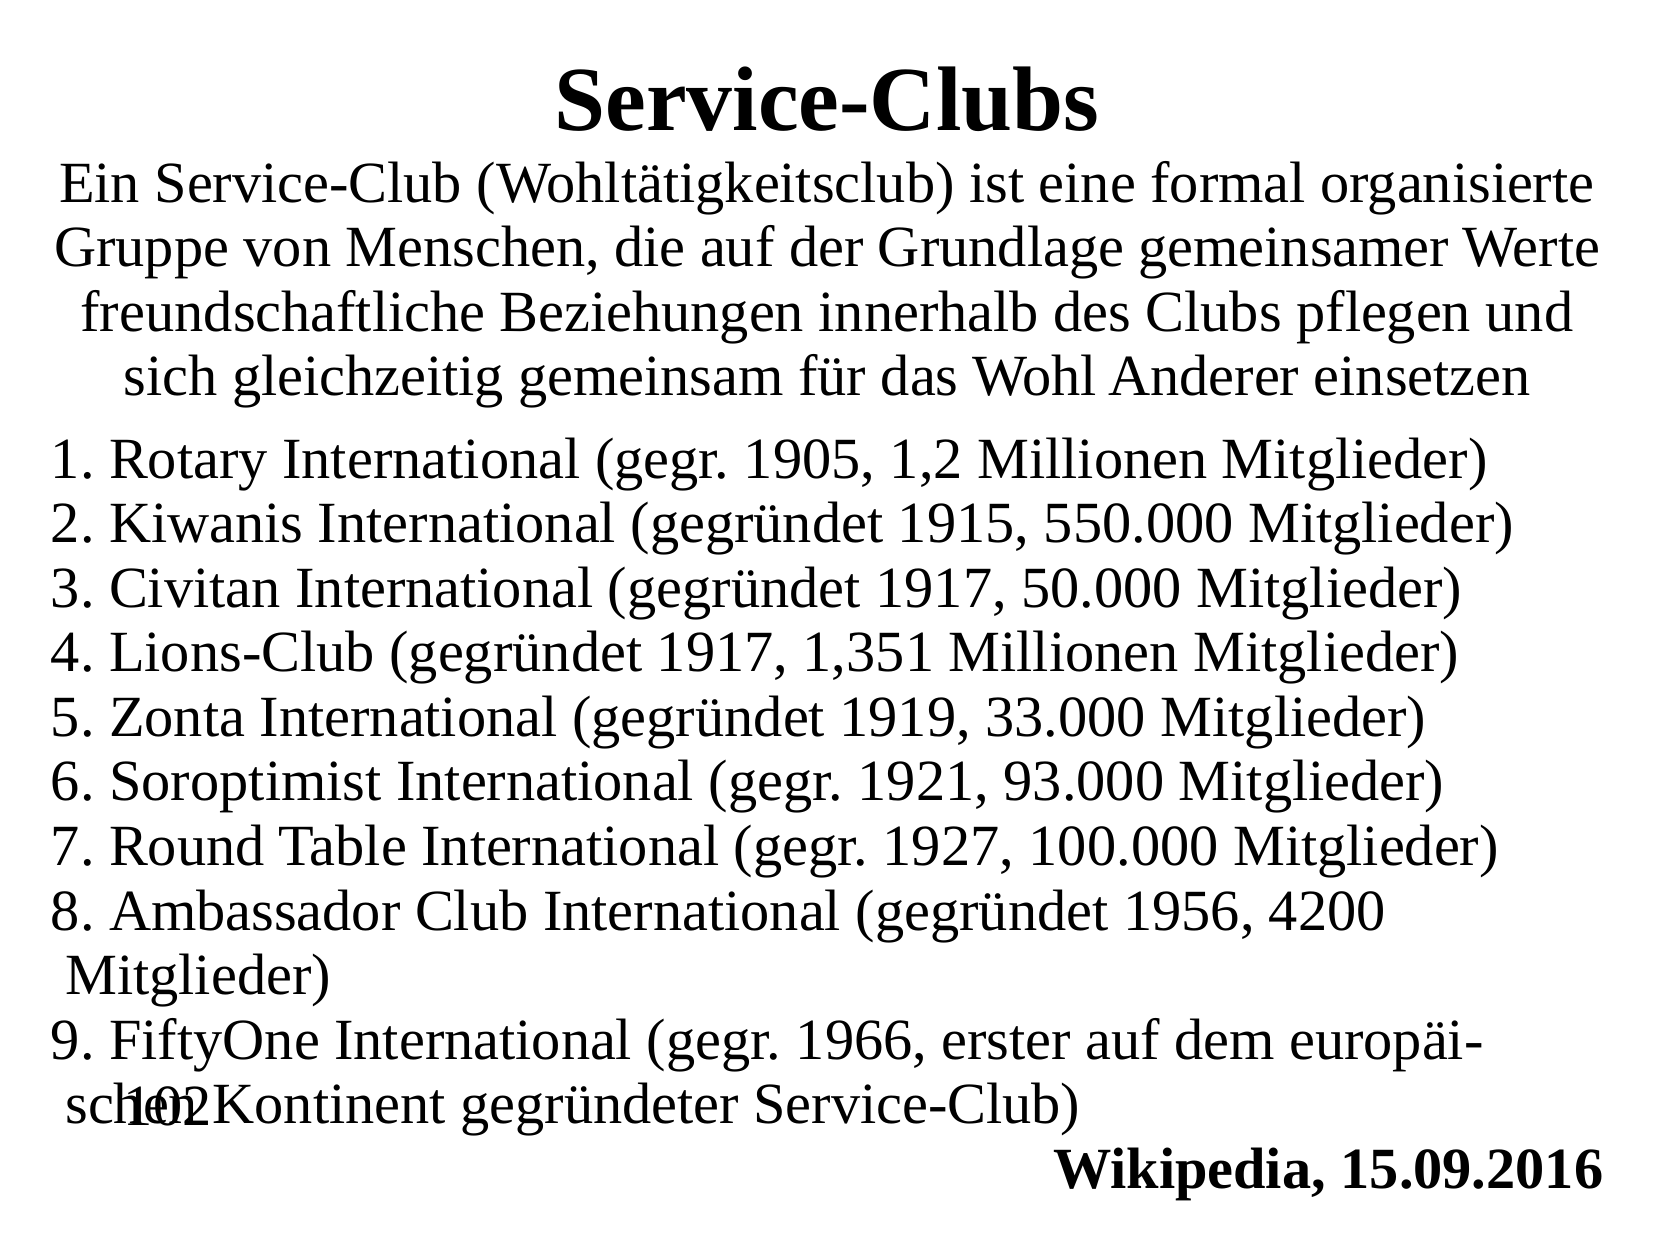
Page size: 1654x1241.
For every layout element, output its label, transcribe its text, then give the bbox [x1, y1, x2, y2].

text_box <Foliennummer> [93, 1065, 243, 1146]
text_box Service-Clubs Ein Service-Club (Wohltätigkeitsclub) ist eine formal organisierte Gruppe von Menschen, die auf der Grundlage gemeinsamer Werte freundschaftliche Beziehungen innerhalb des Clubs pflegen und sich gleichzeitig gemeinsam für das Wohl Anderer einsetzen Rotary International (gegr. 1905, 1,2 Millionen Mitglieder) Kiwanis International (gegründet 1915, 550.000 Mitglieder) Civitan International (gegründet 1917, 50.000 Mitglieder) Lions-Club (gegründet 1917, 1,351 Millionen Mitglieder) Zonta International (gegründet 1919, 33.000 Mitglieder) Soroptimist International (gegr. 1921, 93.000 Mitglieder) Round Table International (gegr. 1927, 100.000 Mitglieder) Ambassador Club International (gegründet 1956, 4200 Mitglieder) FiftyOne International (gegr. 1966, erster auf dem europäi- schen Kontinent gegründeter Service-Club) Wikipedia, 15.09.2016 [36, 41, 1628, 1213]
